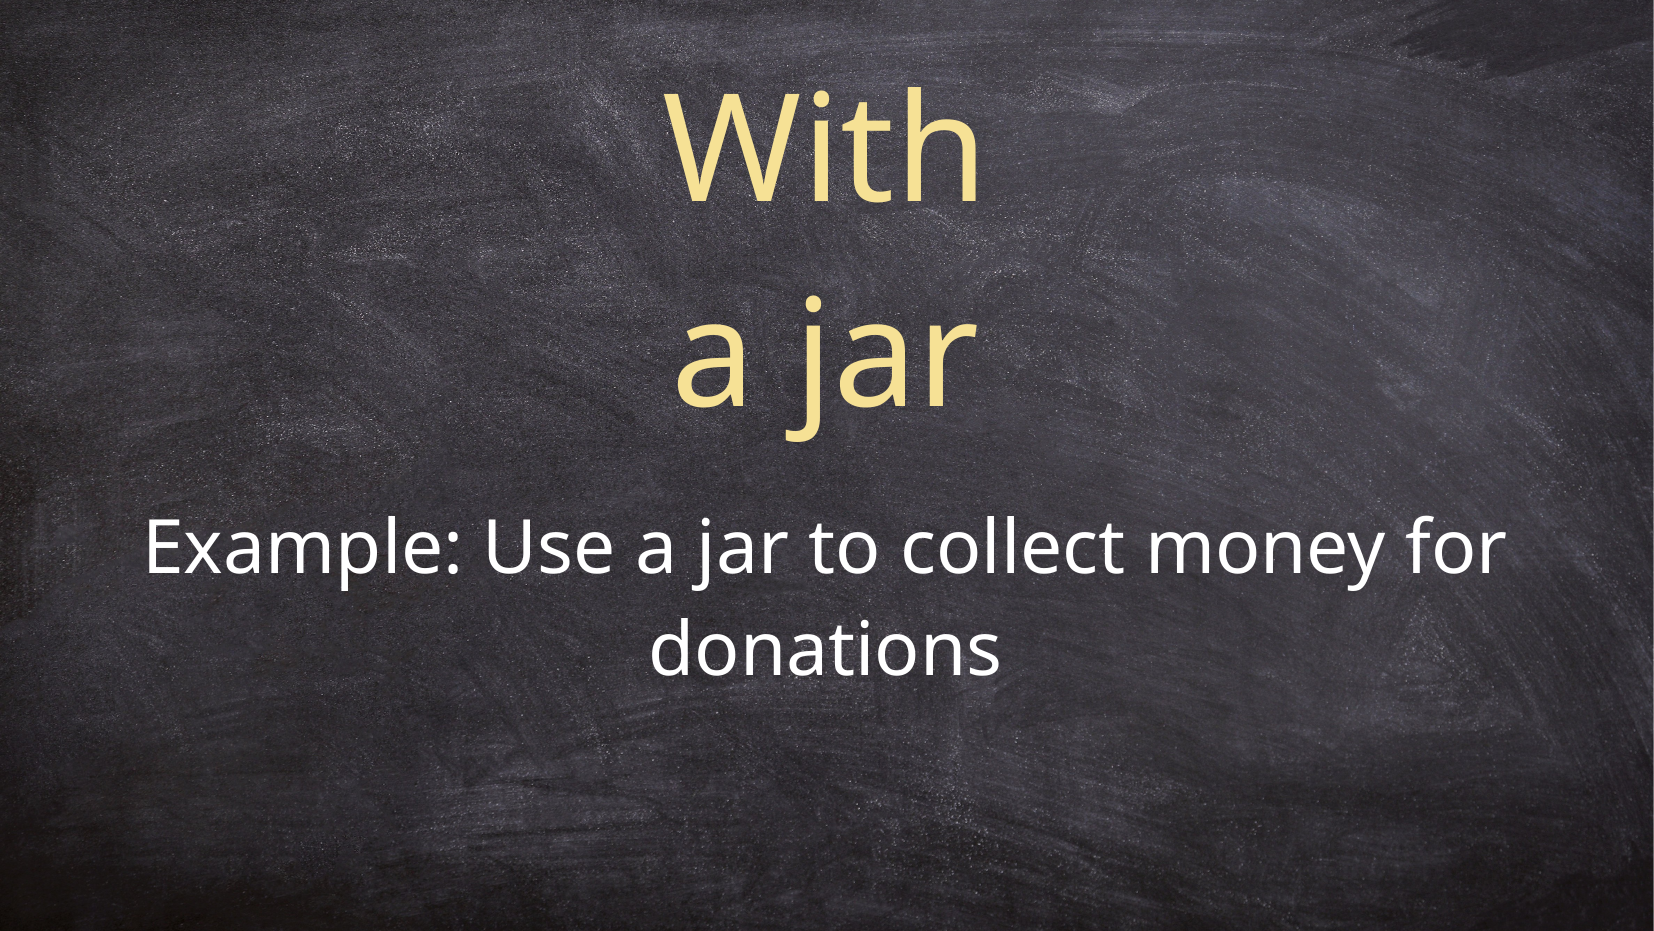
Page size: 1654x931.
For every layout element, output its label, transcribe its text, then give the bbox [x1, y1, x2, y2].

picture [0, 0, 1654, 931]
subtitle With a jar Example: Use a jar to collect money for donations [81, 41, 1570, 875]
